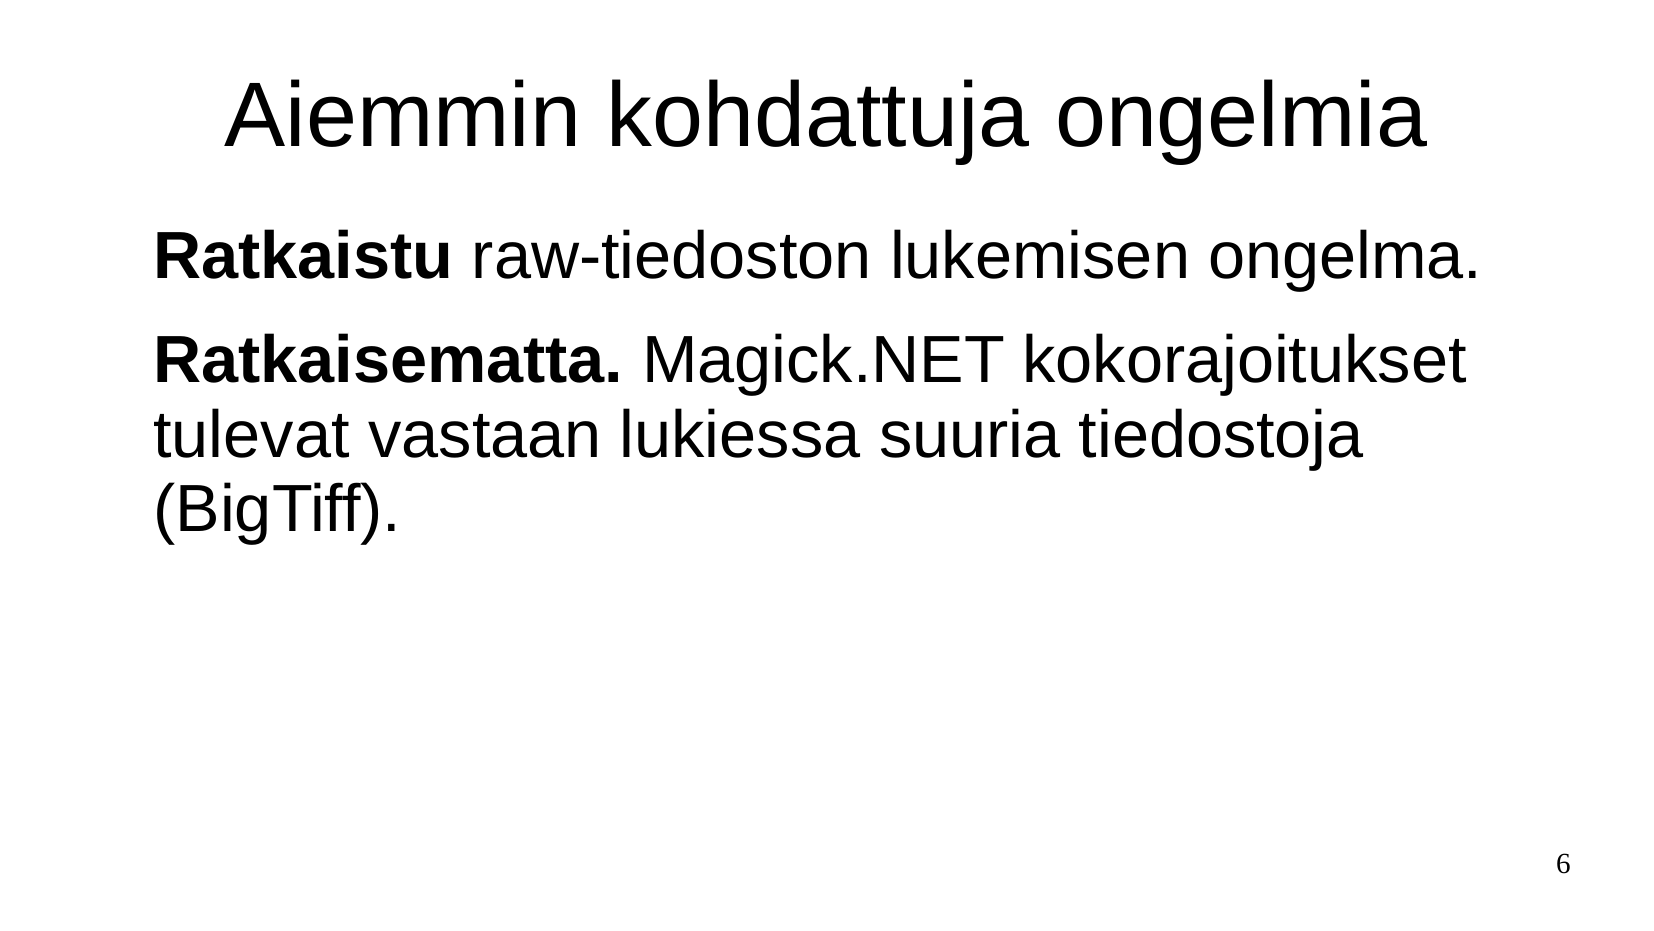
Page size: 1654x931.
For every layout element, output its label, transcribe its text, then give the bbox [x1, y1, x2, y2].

list Ratkaistu raw-tiedoston lukemisen ongelma. Ratkaisematta. Magick.NET kokorajoitukset tulevat vastaan lukiessa suuria tiedostoja (BigTiff). [82, 217, 1571, 758]
title Aiemmin kohdattuja ongelmia [82, 37, 1571, 193]
